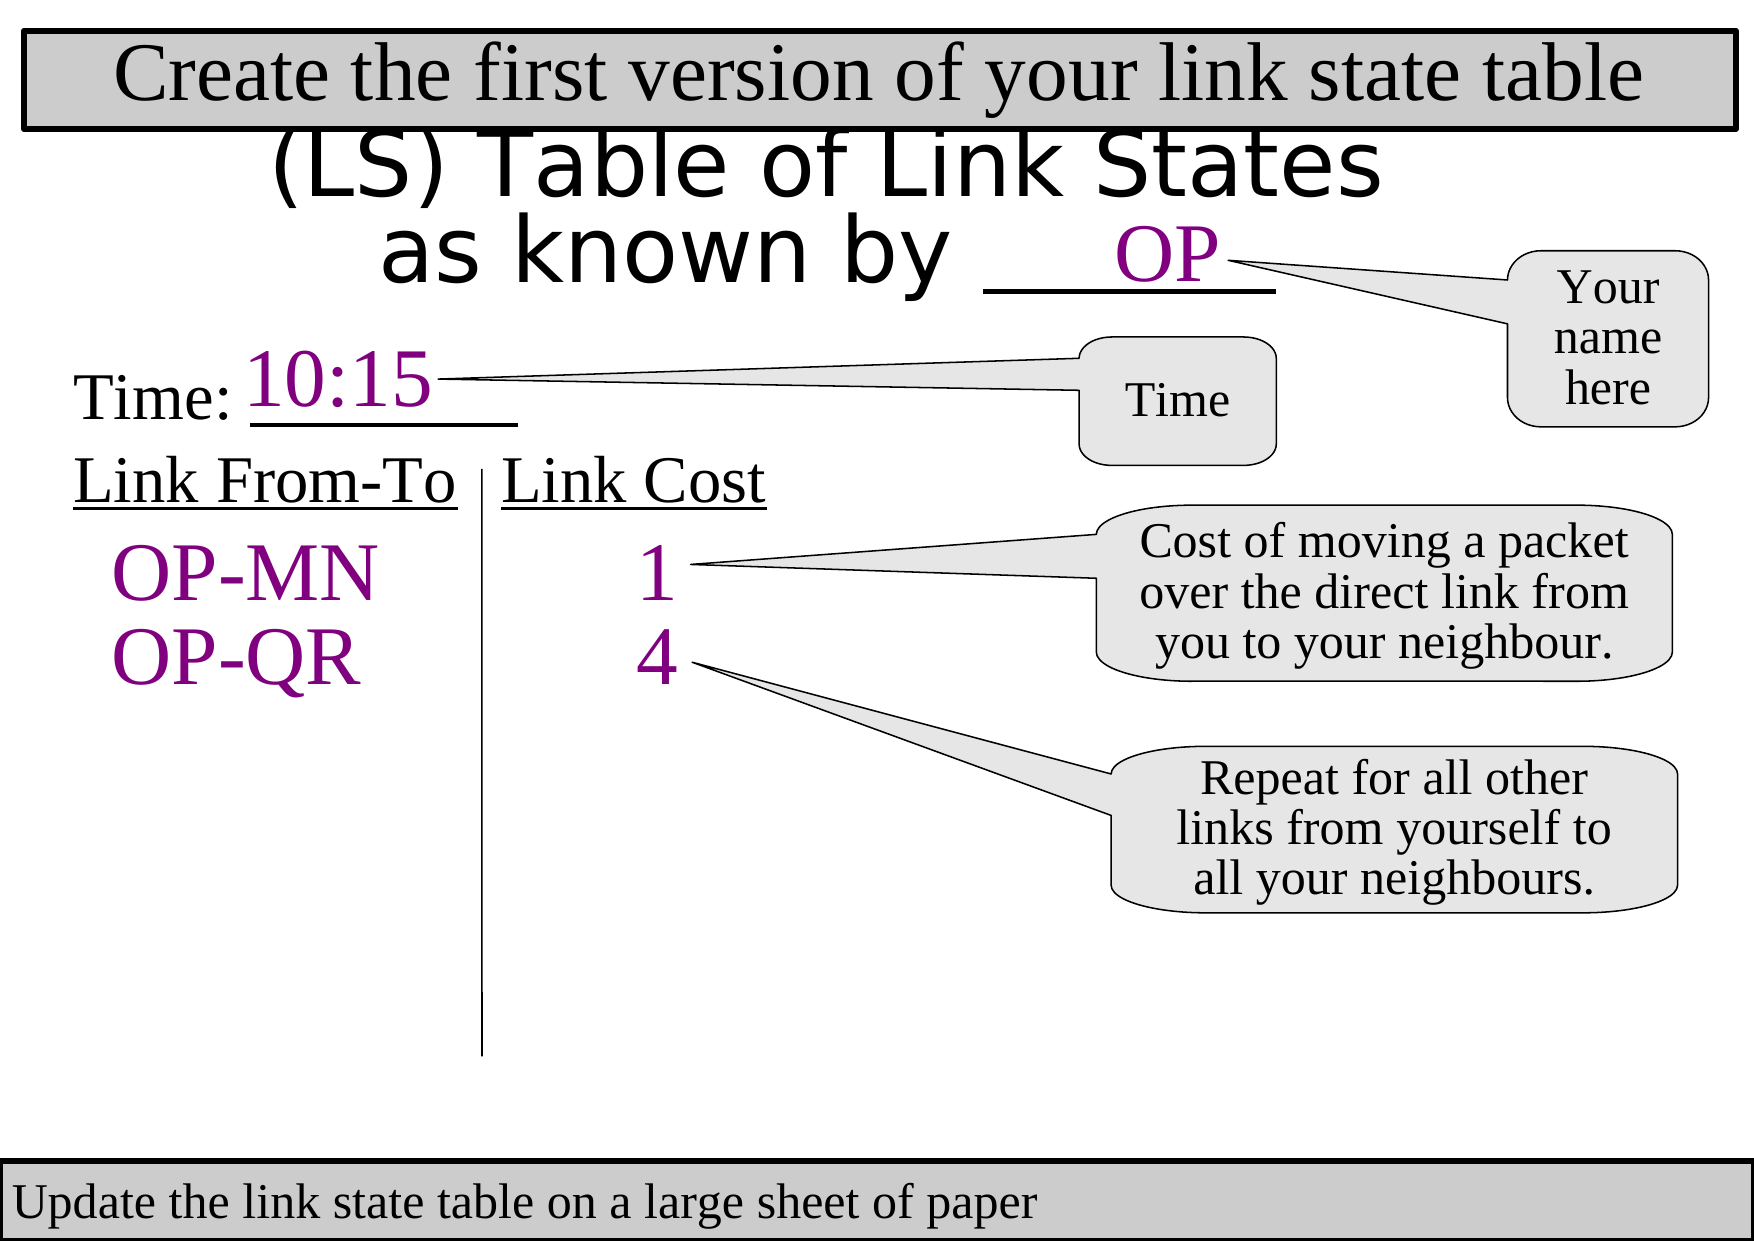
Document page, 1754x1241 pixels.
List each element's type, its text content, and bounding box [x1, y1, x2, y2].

text_box Repeat for all other links from yourself to all your neighbours. [692, 662, 1678, 913]
title (LS) Table of Link States as known by [123, 129, 1530, 337]
text_box Your name here [1228, 250, 1709, 427]
text_box OP-MN 1 OP-QR 4 [111, 533, 1033, 962]
text_box Time [438, 336, 1277, 466]
text_box 10:15 [243, 339, 430, 433]
text_box Create the first version of your link state table [23, 30, 1736, 129]
text_box Cost of moving a packet over the direct link from you to your neighbour. [690, 505, 1673, 682]
text_box Update the link state table on a large sheet of paper [0, 1161, 1754, 1241]
text_box Time: Link From-To Link Cost [58, 357, 1465, 1103]
text_box Time: Link From-To Link Cost [1033, 577, 1465, 773]
text_box OP [1114, 214, 1230, 307]
